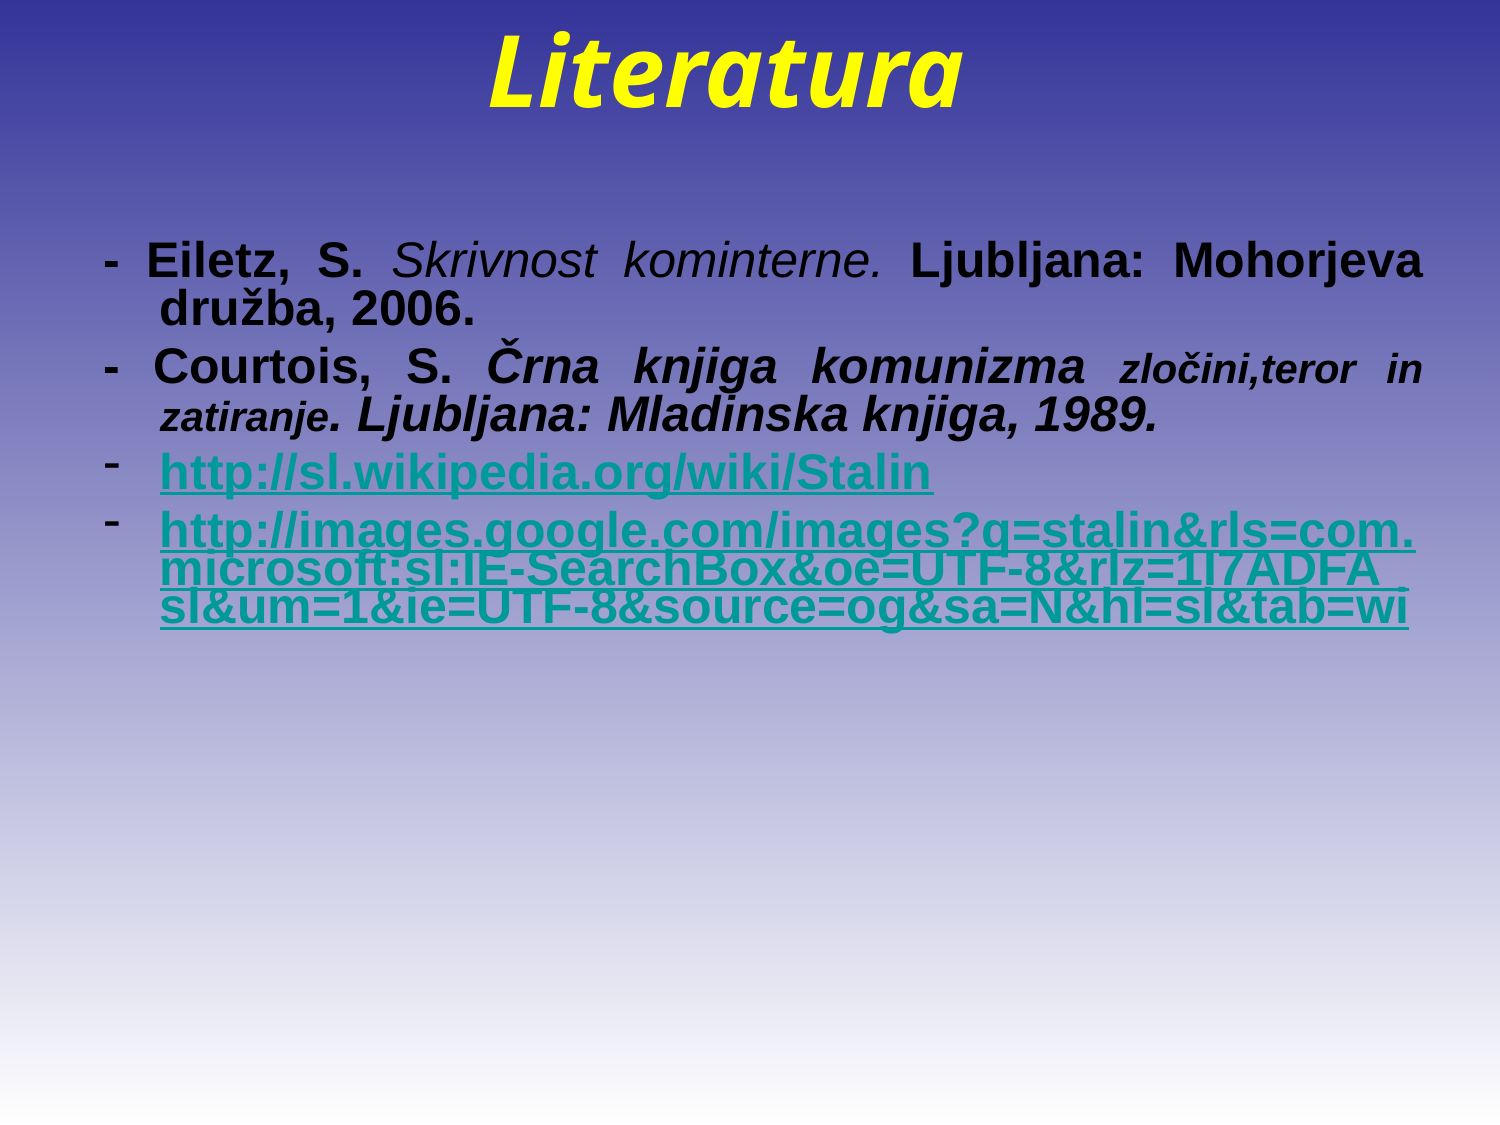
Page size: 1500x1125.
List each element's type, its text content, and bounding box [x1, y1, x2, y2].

text_box Literatura [454, 0, 999, 225]
list - Eiletz, S. Skrivnost kominterne. Ljubljana: Mohorjeva družba, 2006. - Courtois, S. Črna knjiga komunizma zločini,teror in zatiranje. Ljubljana: Mladinska knjiga, 1989. http://sl.wikipedia.org/wiki/Stalin http://images.google.com/images?q=stalin&rls=com.microsoft:sl:IE-SearchBox&oe=UTF-8&rlz=1I7ADFA_sl&um=1&ie=UTF-8&source=og&sa=N&hl=sl&tab=wi [88, 231, 1439, 1064]
